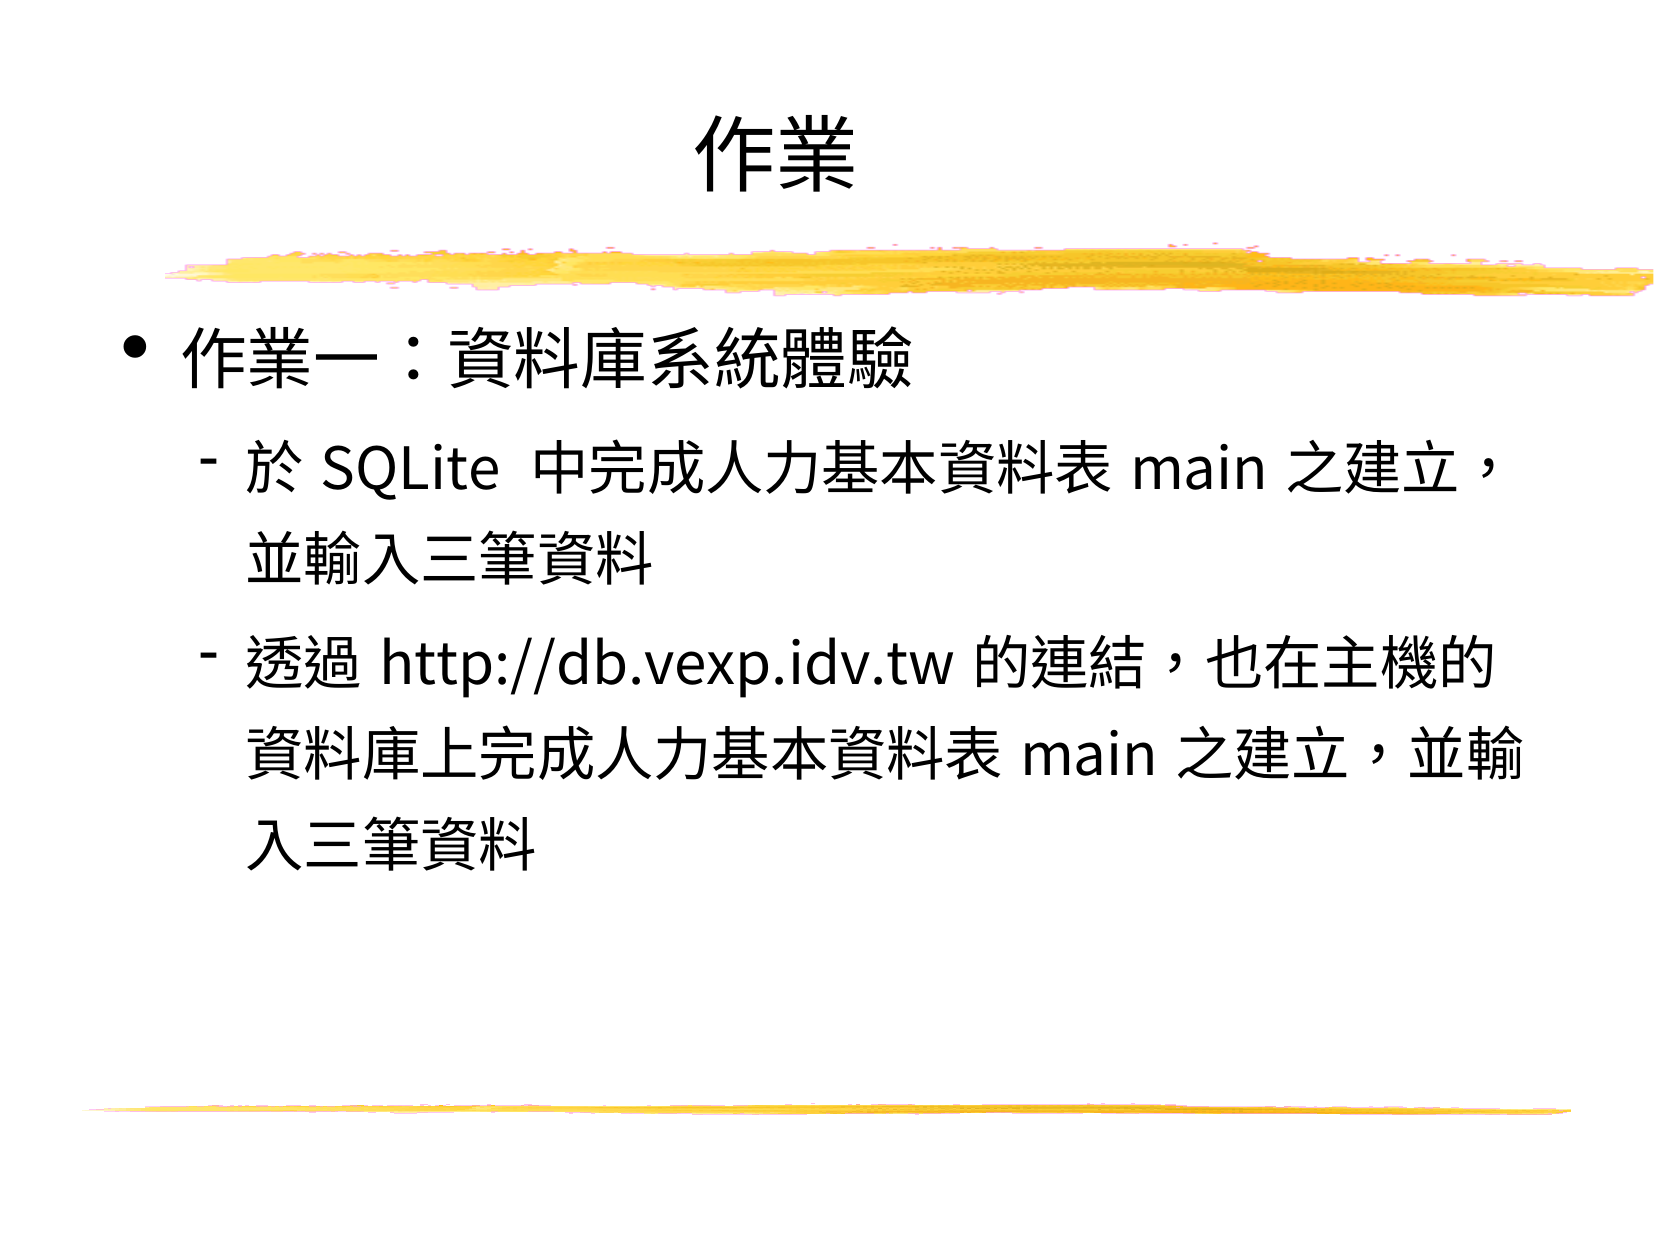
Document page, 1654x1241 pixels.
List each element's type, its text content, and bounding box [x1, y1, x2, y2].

picture [82, 1102, 124, 1117]
picture [1530, 1102, 1571, 1117]
title 作業 [73, 39, 1479, 249]
list 作業一：資料庫系統體驗 於SQLite 中完成人力基本資料表main之建立，並輸入三筆資料 透過http://db.vexp.idv.tw的連結，也在主機的資料庫上完成人力基本資料表main之建立，並輸入三筆資料 [124, 298, 1530, 1130]
picture [165, 237, 1654, 308]
